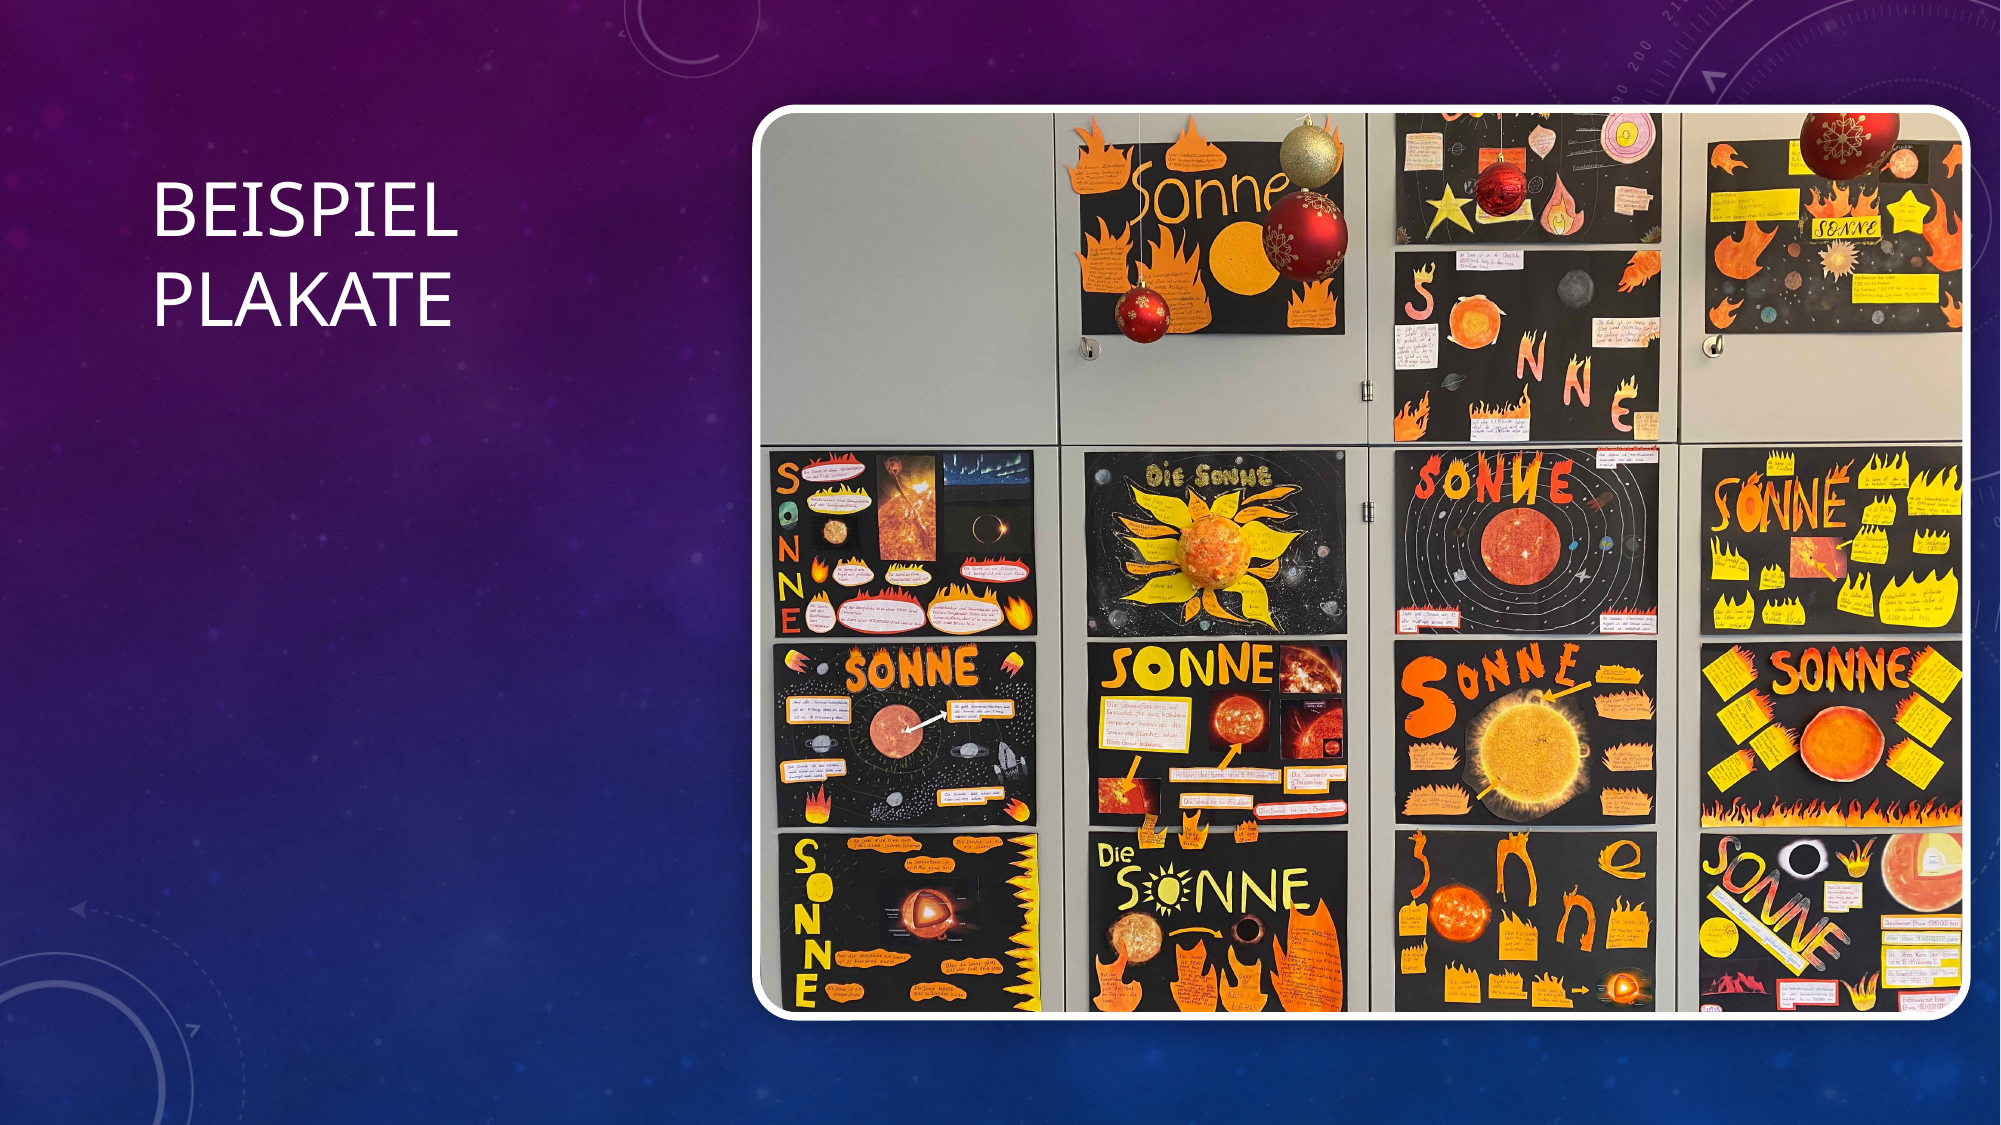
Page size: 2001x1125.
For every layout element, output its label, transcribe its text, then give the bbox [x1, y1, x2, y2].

text_box [756, 108, 1967, 1017]
picture [0, 0, 2001, 1125]
title Beispiel Plakate [135, 132, 759, 371]
